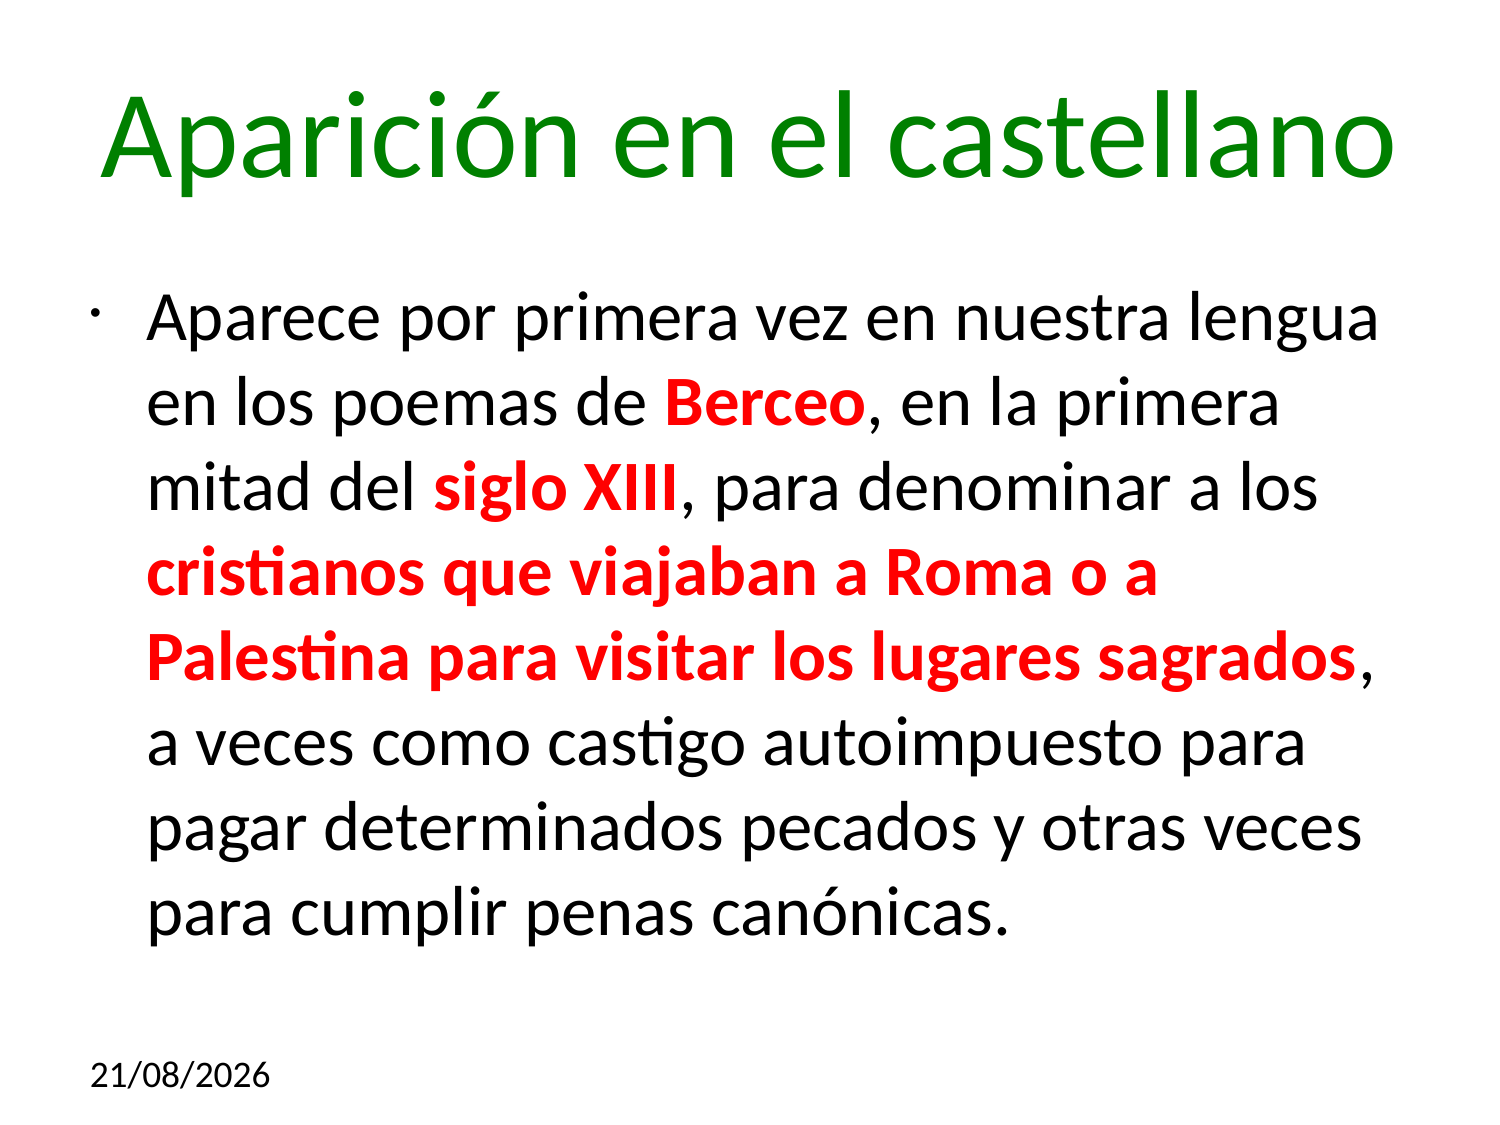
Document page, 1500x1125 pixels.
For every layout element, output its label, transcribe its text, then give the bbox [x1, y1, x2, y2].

list Aparece por primera vez en nuestra lengua en los poemas de Berceo, en la primera mitad del siglo XIII, para denominar a los cristianos que viajaban a Roma o a Palestina para visitar los lugares sagrados, a veces como castigo autoimpuesto para pagar determinados pecados y otras veces para cumplir penas canónicas. [75, 262, 1425, 1125]
title Aparición en el castellano [75, 45, 1425, 233]
